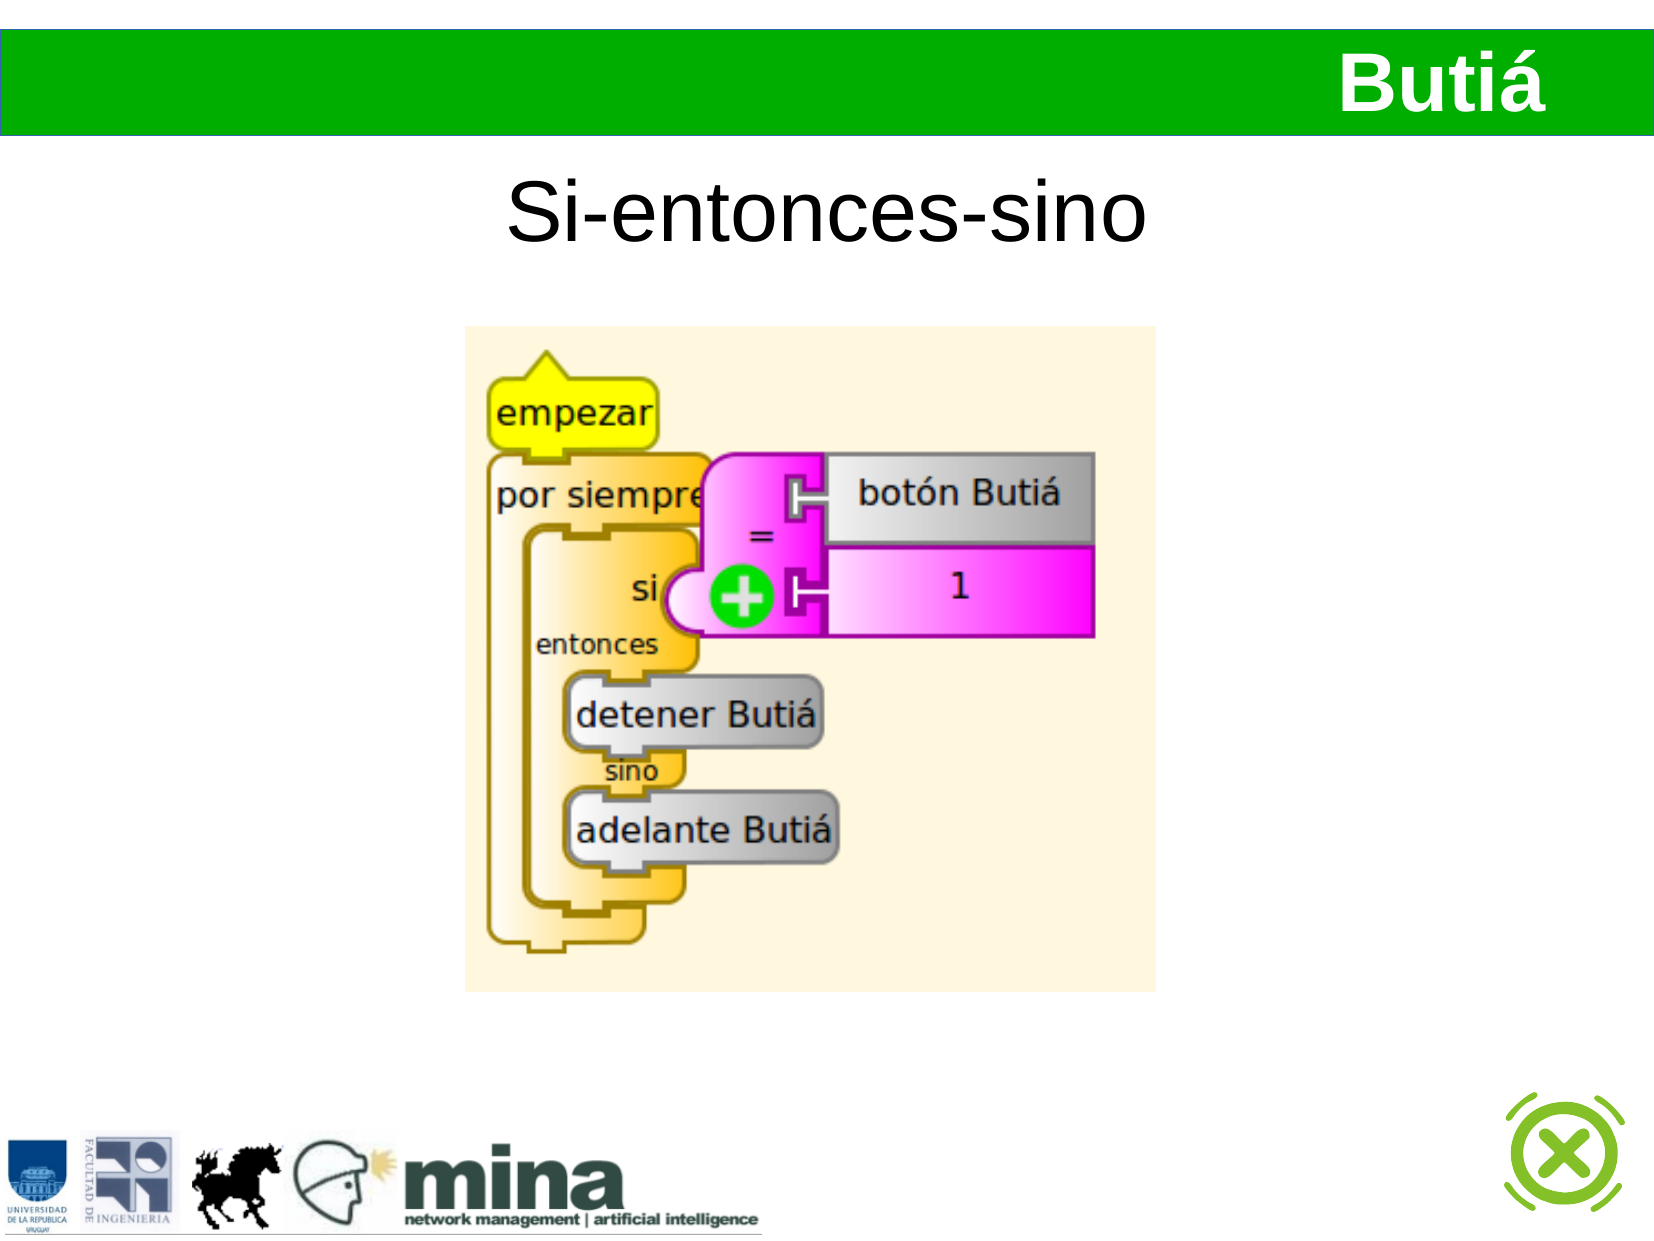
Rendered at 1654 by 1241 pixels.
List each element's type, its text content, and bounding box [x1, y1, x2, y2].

picture [1504, 1092, 1625, 1212]
picture [5, 1130, 762, 1235]
title Si-entonces-sino [82, 108, 1571, 316]
picture [465, 326, 1156, 992]
